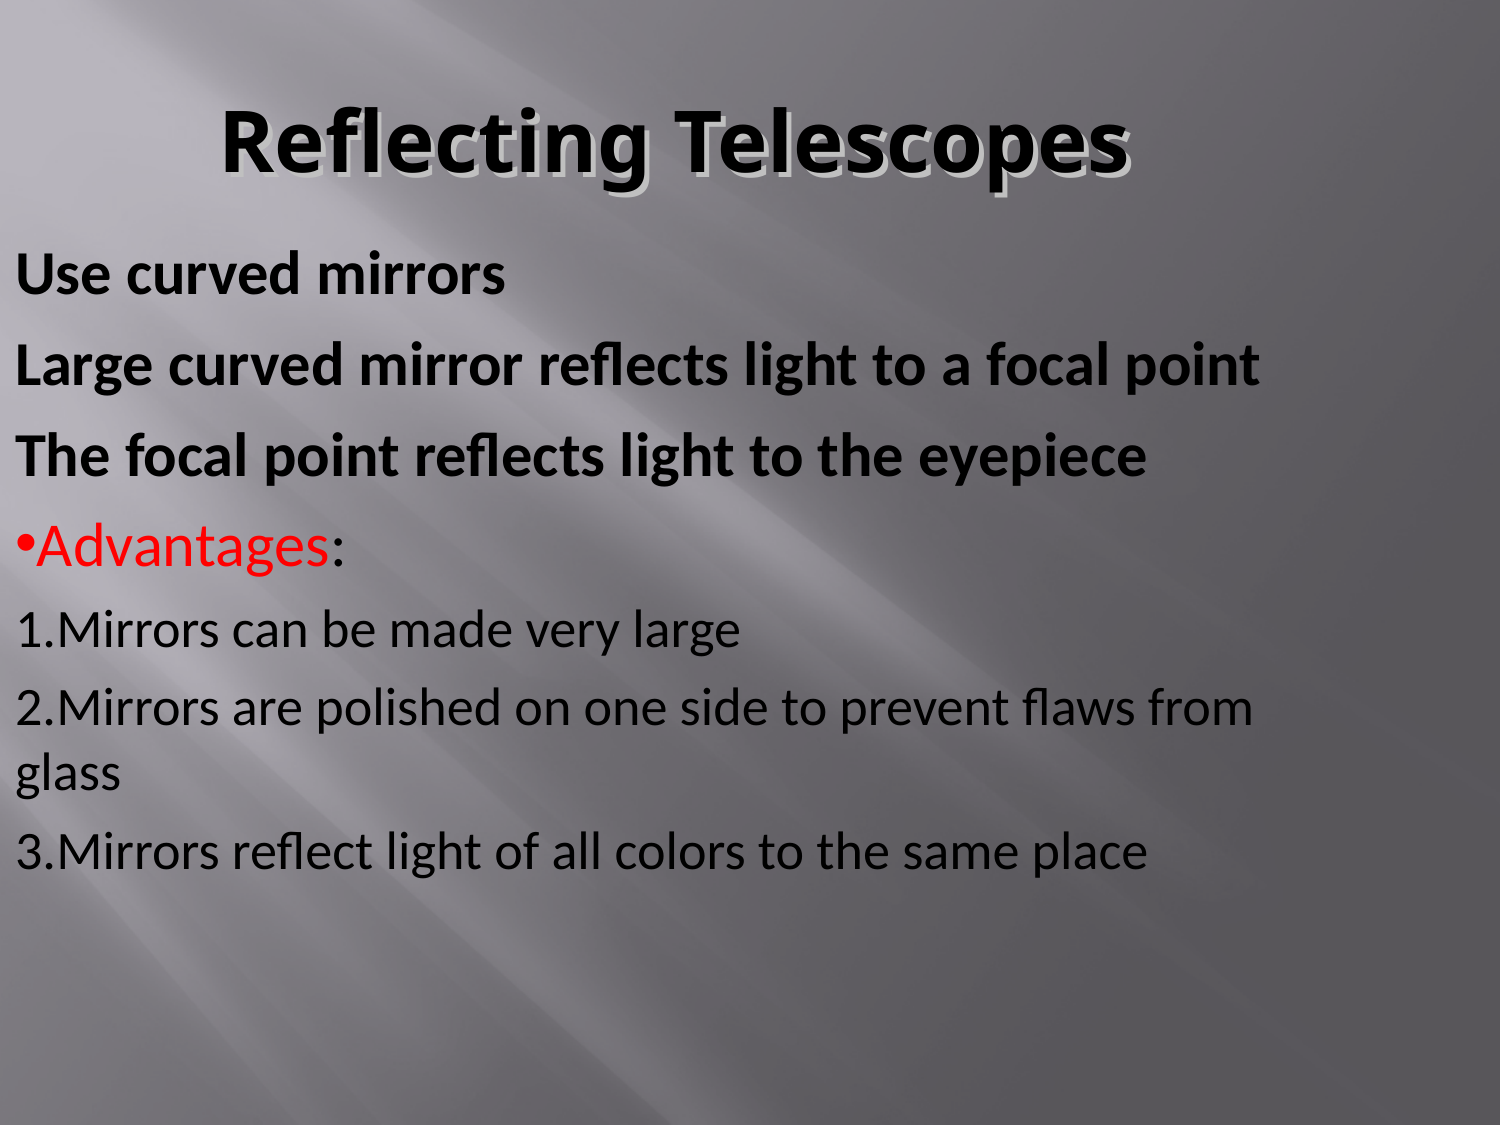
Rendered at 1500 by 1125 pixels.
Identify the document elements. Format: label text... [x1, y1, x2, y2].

list Use curved mirrors Large curved mirror reflects light to a focal point The focal point reflects light to the eyepiece Advantages: Mirrors can be made very large Mirrors are polished on one side to prevent flaws from glass Mirrors reflect light of all colors to the same place [0, 224, 1351, 1125]
title Reflecting Telescopes [0, 45, 1351, 224]
